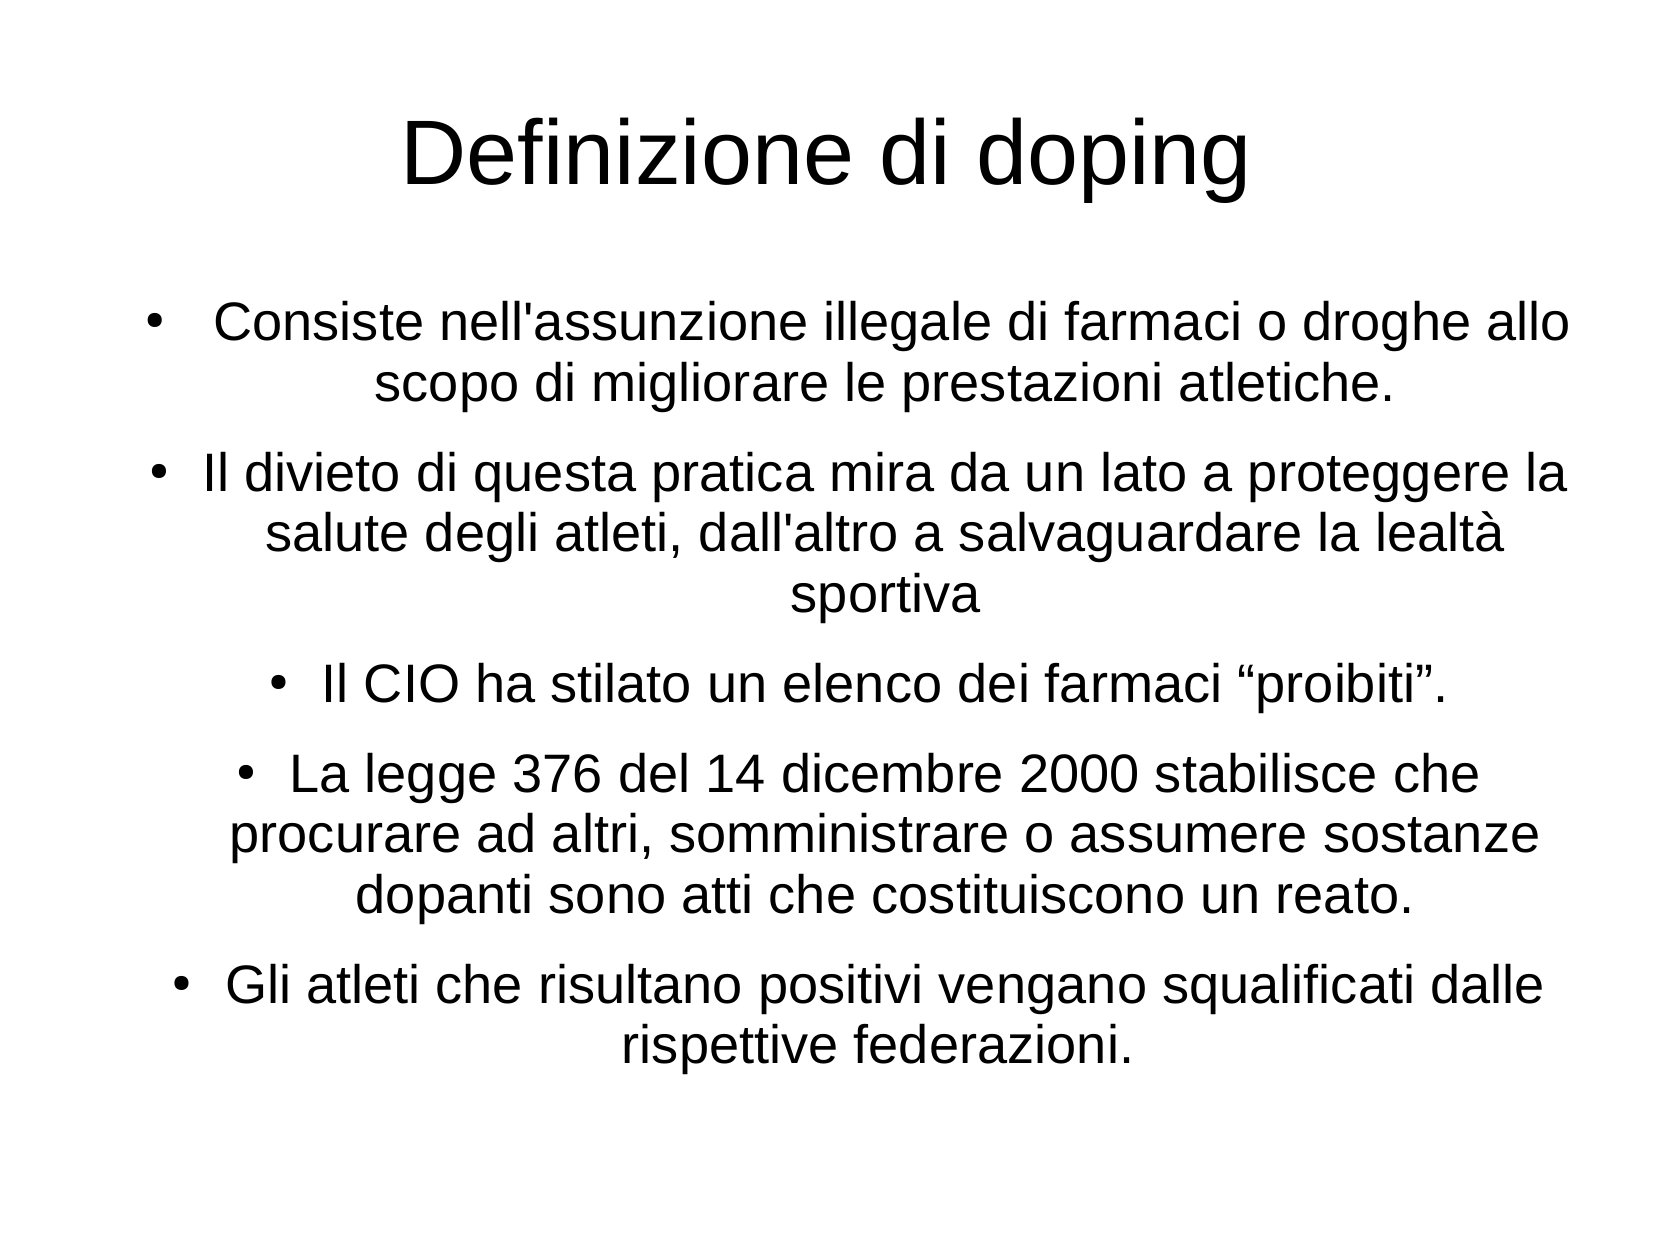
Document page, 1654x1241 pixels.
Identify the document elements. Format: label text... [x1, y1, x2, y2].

title Definizione di doping [82, 49, 1571, 257]
list Consiste nell'assunzione illegale di farmaci o droghe allo scopo di migliorare le prestazioni atletiche. Il divieto di questa pratica mira da un lato a proteggere la salute degli atleti, dall'altro a salvaguardare la lealtà sportiva Il CIO ha stilato un elenco dei farmaci “proibiti”. La legge 376 del 14 dicembre 2000 stabilisce che procurare ad altri, somministrare o assumere sostanze dopanti sono atti che costituiscono un reato. Gli atleti che risultano positivi vengano squalificati dalle rispettive federazioni. [106, 291, 1595, 1111]
